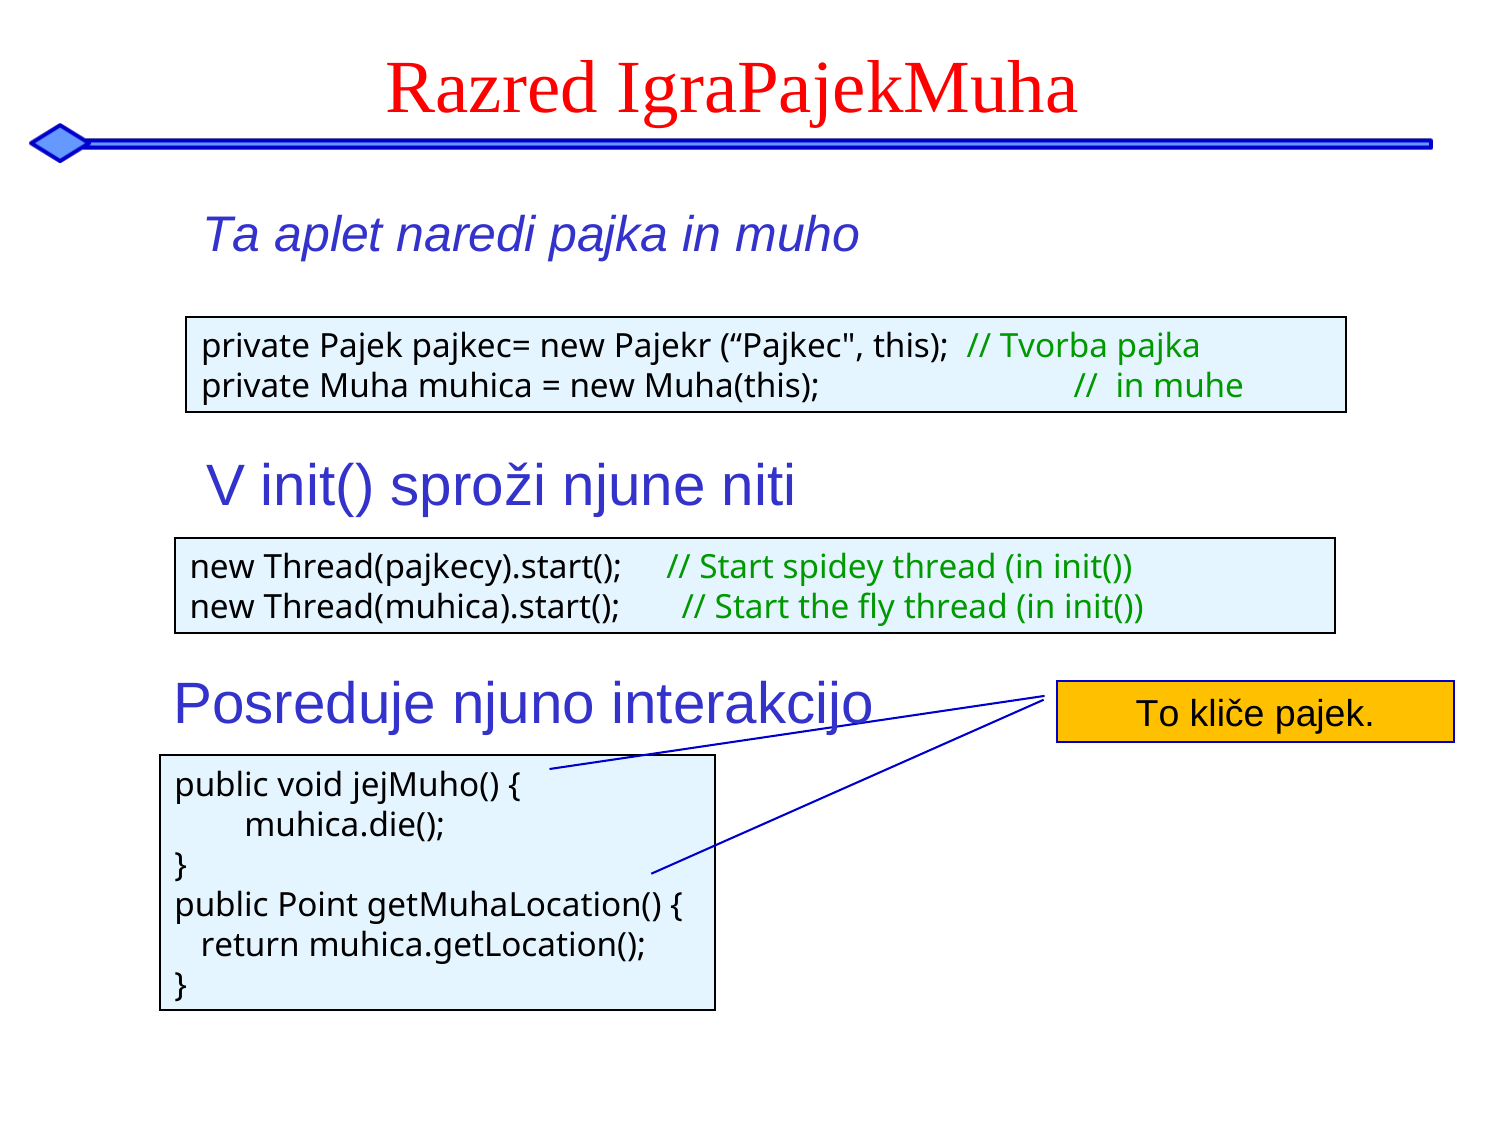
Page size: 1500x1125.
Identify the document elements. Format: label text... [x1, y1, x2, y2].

text_box Ta aplet naredi pajka in muho [187, 193, 876, 269]
text_box public void jejMuho() { muhica.die(); } public Point getMuhaLocation() { return muhica.getLocation(); } [159, 755, 715, 1011]
title Razred IgraPajekMuha [94, 29, 1371, 136]
text_box To kliče pajek. [1057, 681, 1454, 742]
text_box Posreduje njuno interakcijo [158, 657, 891, 744]
text_box V init() sproži njune niti [191, 439, 813, 526]
text_box private Pajek pajkec= new Pajekr (“Pajkec", this); // Tvorba pajka private Muha muhica = new Muha(this); // in muhe [186, 316, 1347, 412]
picture [28, 122, 1434, 164]
text_box new Thread(pajkecy).start(); // Start spidey thread (in init()) new Thread(muhica).start(); // Start the fly thread (in init()) [174, 537, 1335, 634]
